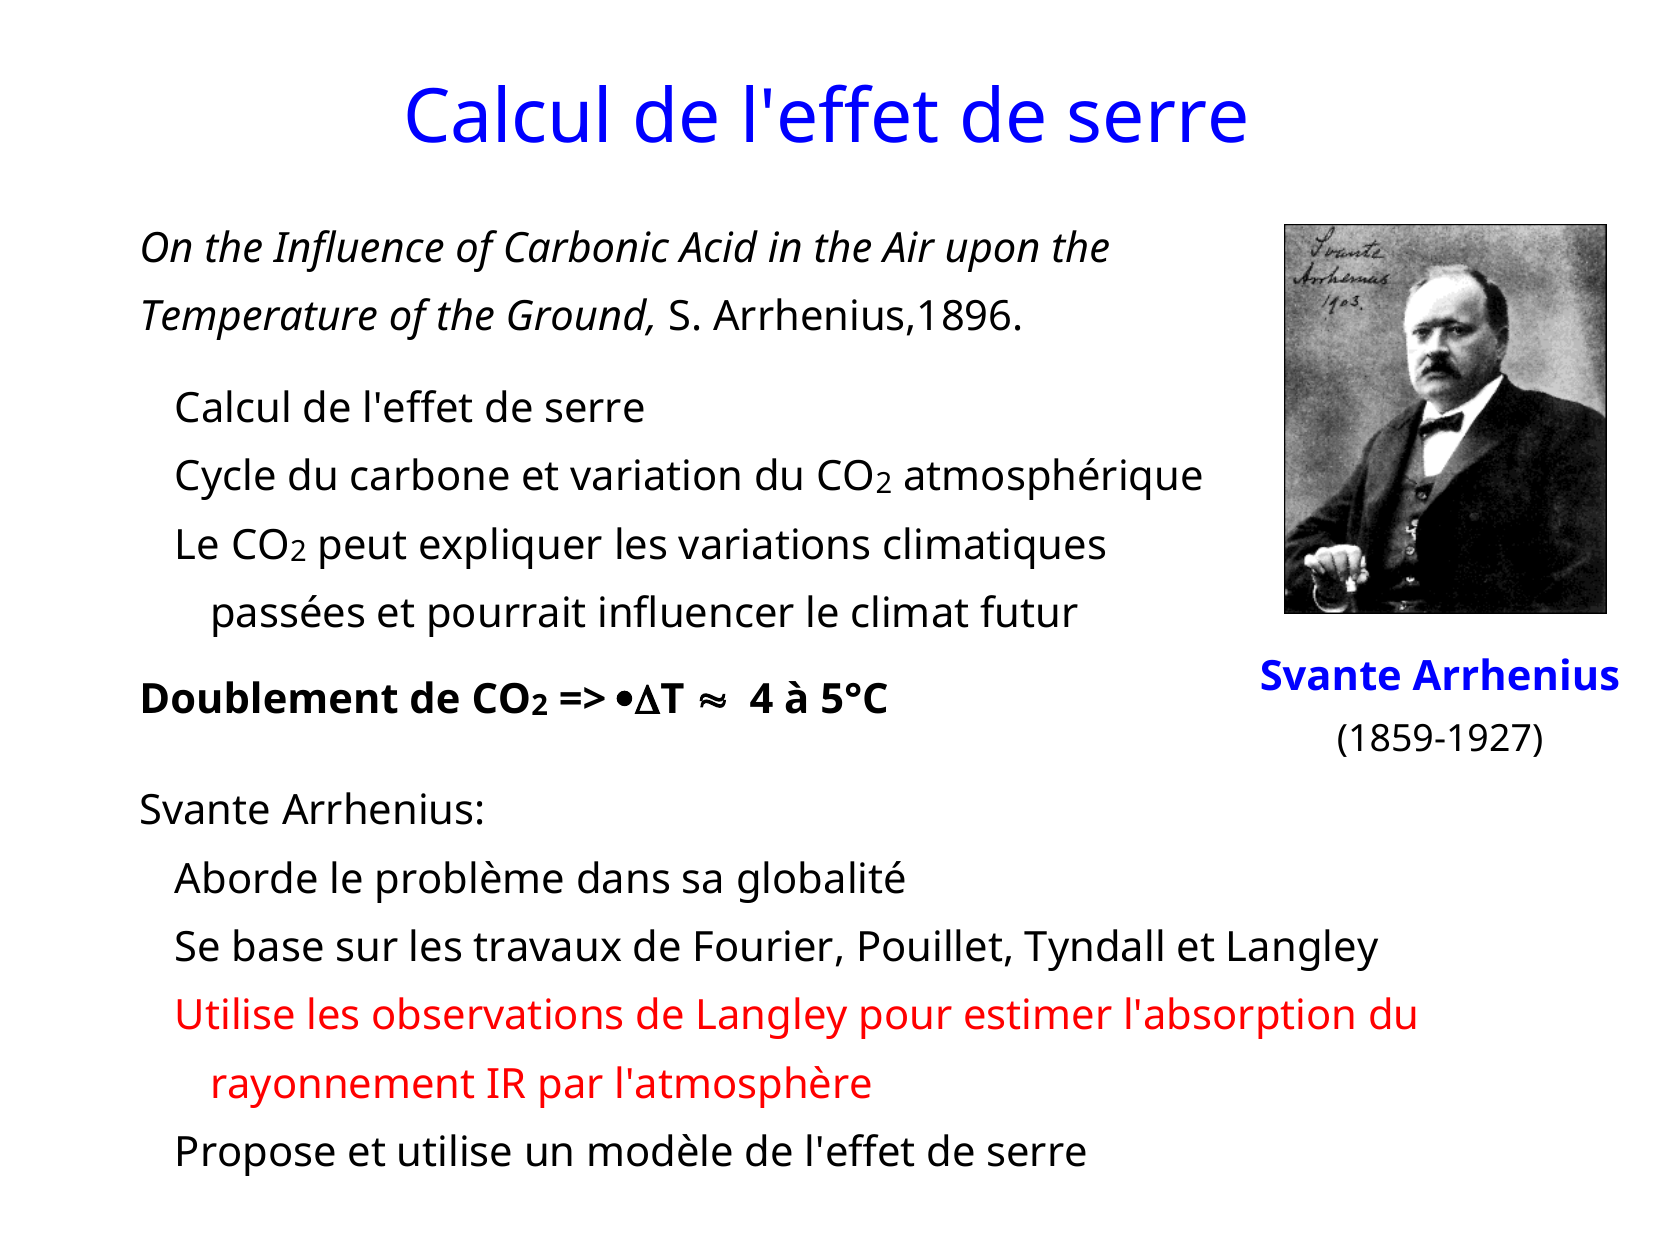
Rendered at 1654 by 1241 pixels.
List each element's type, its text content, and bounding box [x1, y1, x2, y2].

text_box Svante Arrhenius (1859-1927) [1240, 629, 1640, 752]
picture [1284, 224, 1607, 614]
title Calcul de l'effet de serre [82, 21, 1571, 206]
text_box Svante Arrhenius: Aborde le problème dans sa globalité Se base sur les travaux de Fourier, Pouillet, Tyndall et Langley Utilise les observations de Langley pour estimer l'absorption du rayonnement IR par l'atmosphère Propose et utilise un modèle de l'effet de serre [124, 761, 1548, 1111]
text_box On the Influence of Carbonic Acid in the Air upon the Temperature of the Ground, S. Arrhenius,1896. Calcul de l'effet de serre Cycle du carbone et variation du CO2 atmosphérique Le CO2 peut expliquer les variations climatiques passées et pourrait influencer le climat futur Doublement de CO2 => T  4 à 5°C [124, 198, 1267, 687]
